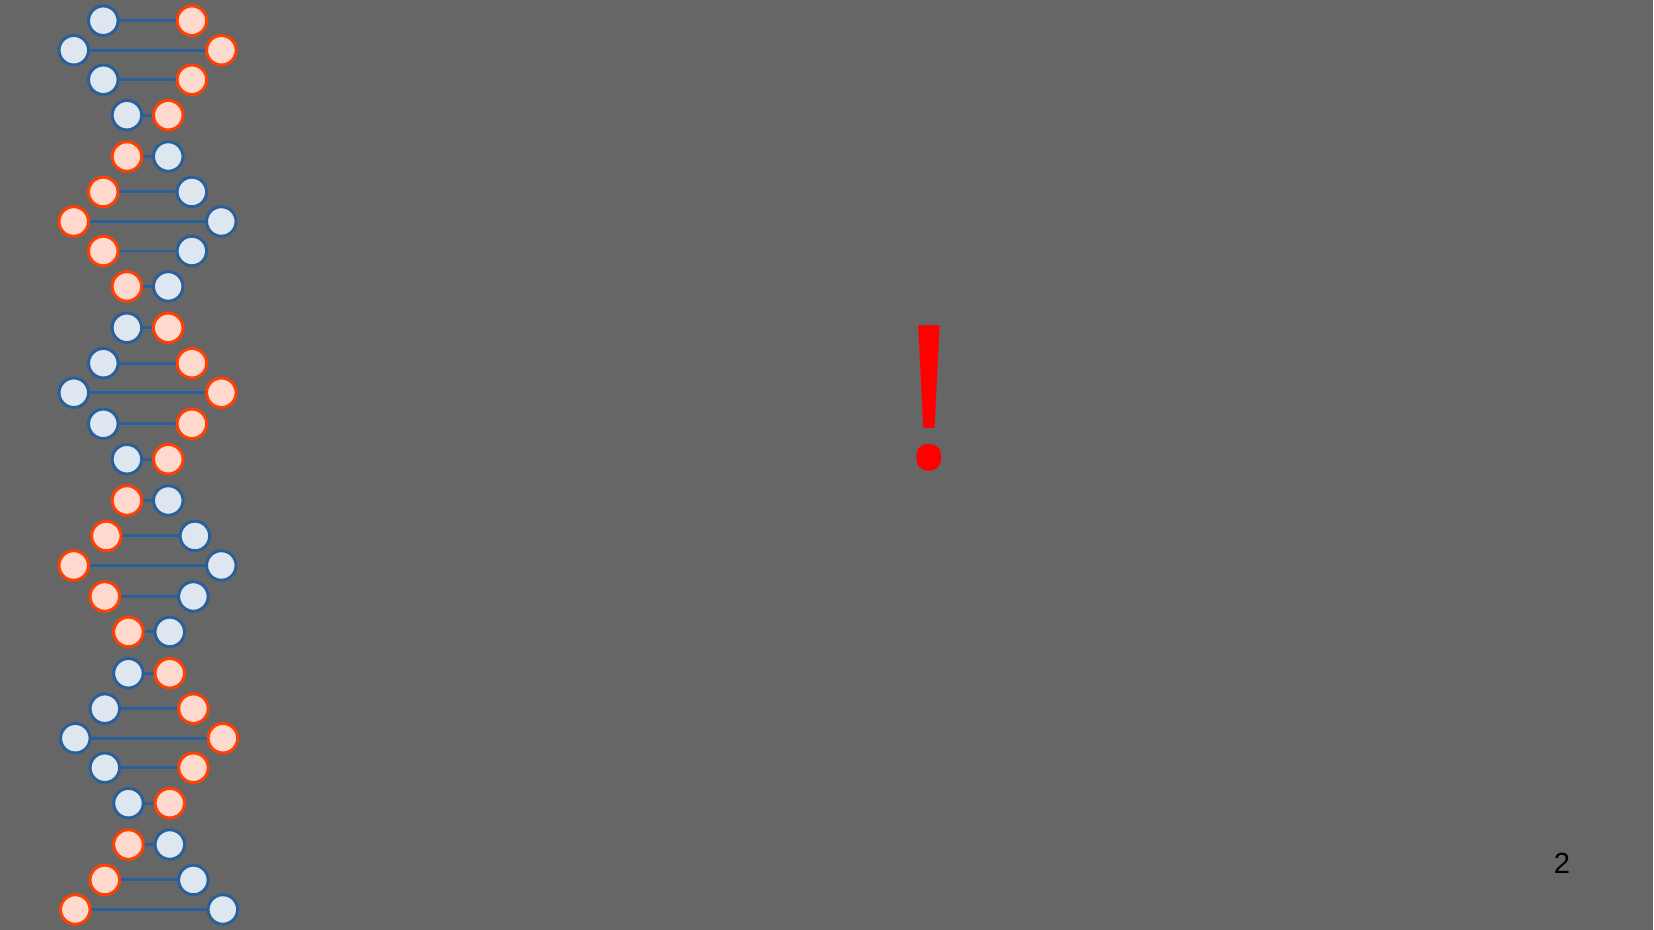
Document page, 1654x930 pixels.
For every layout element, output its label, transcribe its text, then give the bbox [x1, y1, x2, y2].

text_box ! [265, 35, 1594, 748]
